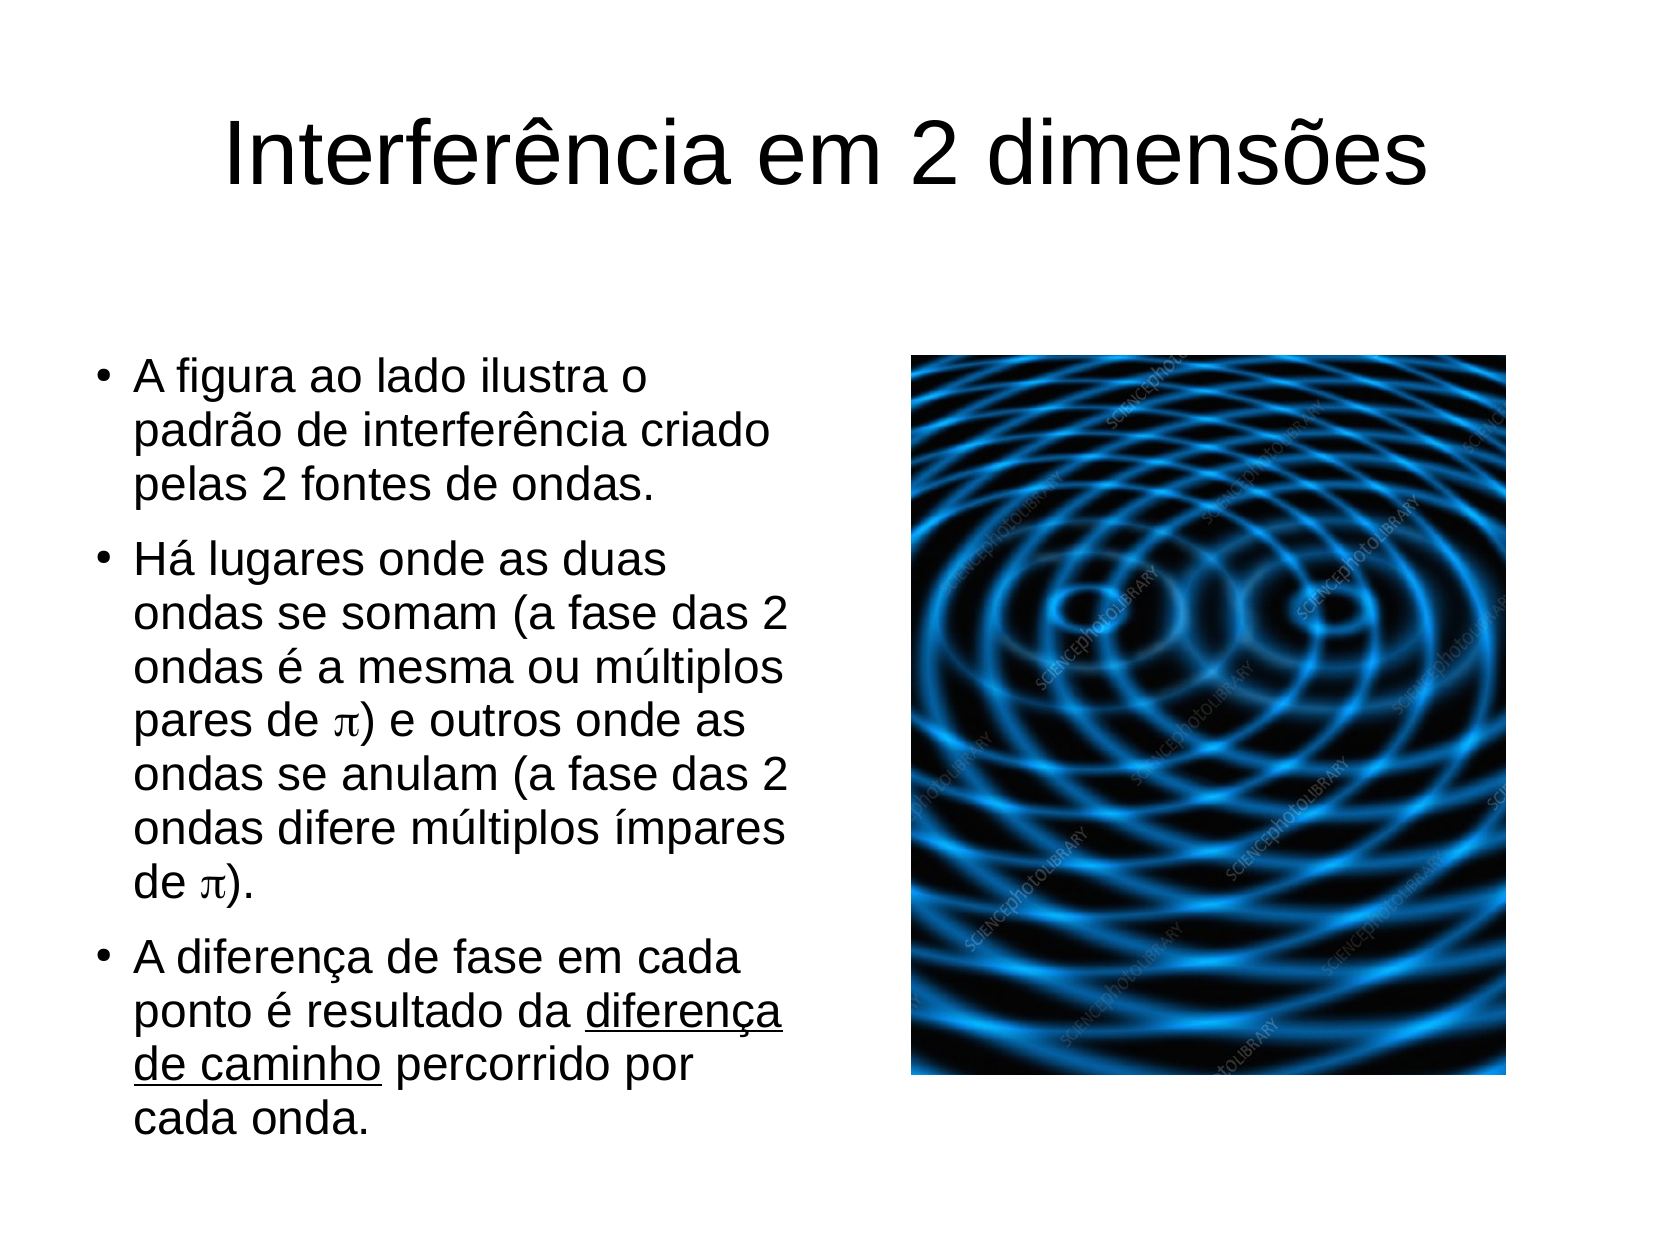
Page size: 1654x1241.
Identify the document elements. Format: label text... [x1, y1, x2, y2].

picture [911, 355, 1506, 1075]
list A figura ao lado ilustra o padrão de interferência criado pelas 2 fontes de ondas. Há lugares onde as duas ondas se somam (a fase das 2 ondas é a mesma ou múltiplos pares de p) e outros onde as ondas se anulam (a fase das 2 ondas difere múltiplos ímpares de p). A diferença de fase em cada ponto é resultado da diferença de caminho percorrido por cada onda. [82, 349, 809, 1146]
title Interferência em 2 dimensões [82, 49, 1571, 257]
